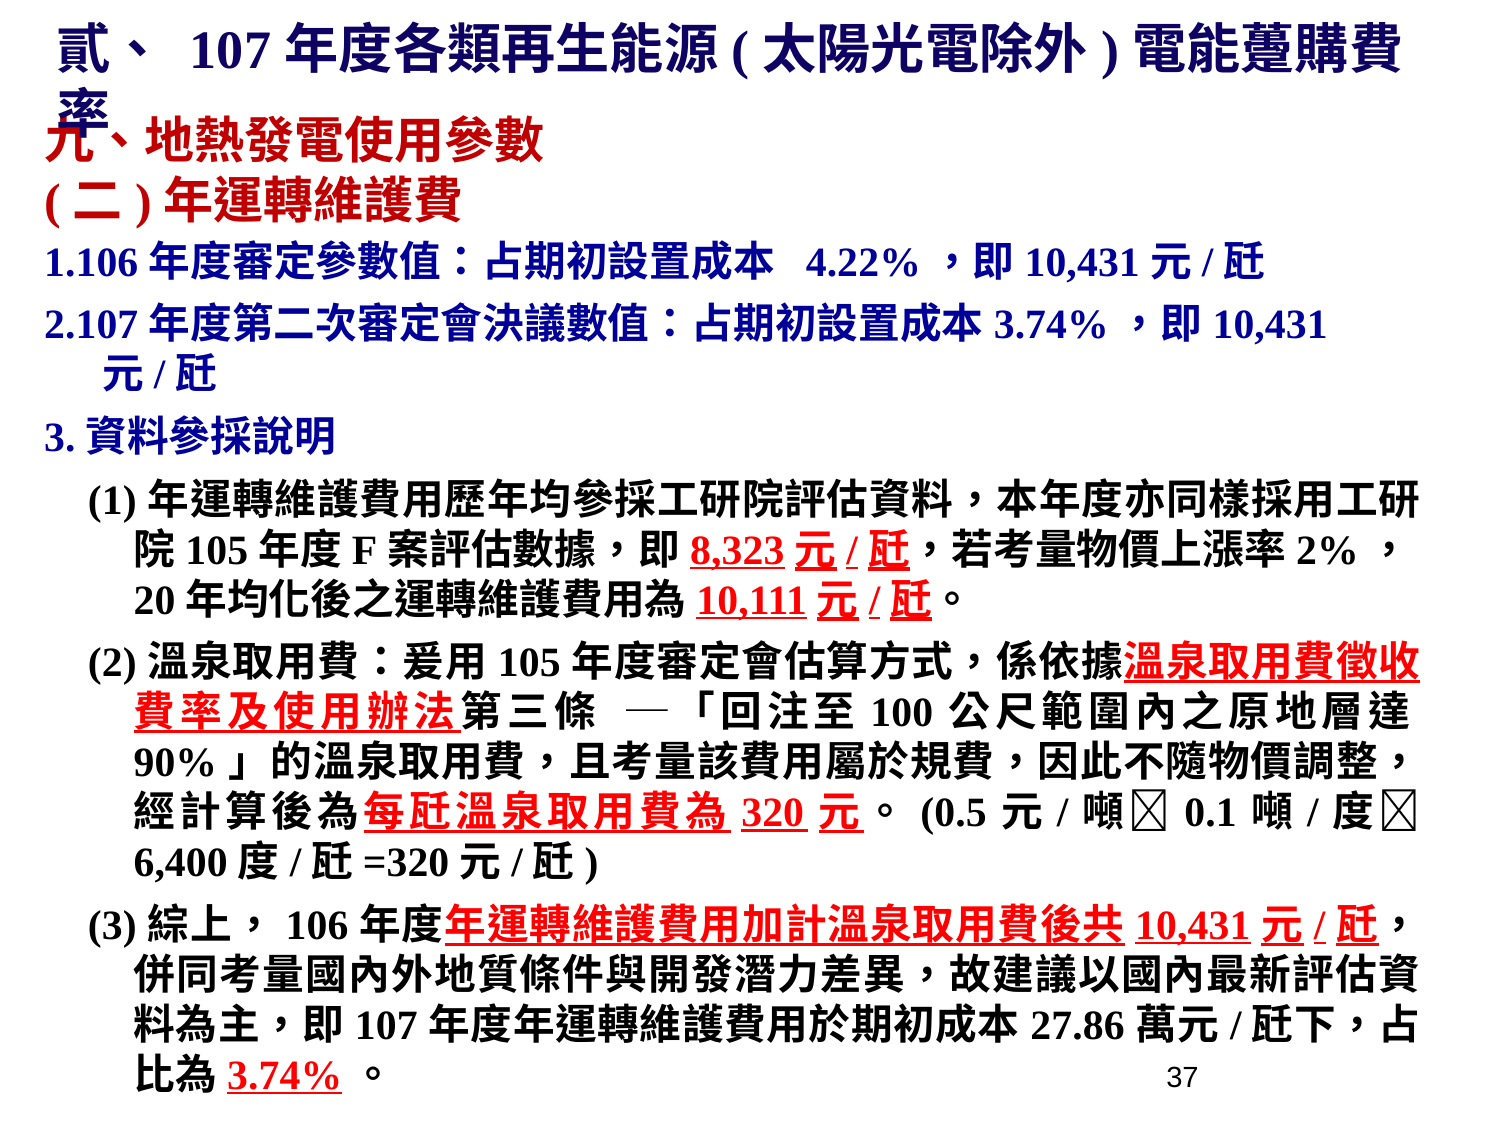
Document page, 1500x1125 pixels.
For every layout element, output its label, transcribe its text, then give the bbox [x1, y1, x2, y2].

text_box 九、地熱發電使用參數 (二)年運轉維護費 1.106年度審定參數值：占期初設置成本 4.22%，即10,431元/瓩 2.107年度第二次審定會決議數值：占期初設置成本3.74%，即10,431元/瓩 3.資料參採說明 (1)年運轉維護費用歷年均參採工研院評估資料，本年度亦同樣採用工研院105年度F案評估數據，即8,323元/瓩，若考量物價上漲率2%，20年均化後之運轉維護費用為10,111元/瓩。 (2)溫泉取用費：爰用105年度審定會估算方式，係依據溫泉取用費徵收費率及使用辦法第三條 ─「回注至100公尺範圍內之原地層達90%」的溫泉取用費，且考量該費用屬於規費，因此不隨物價調整，經計算後為每瓩溫泉取用費為320元。(0.5元/噸0.1噸/度 6,400度/瓩=320元/瓩) (3)綜上，106年度年運轉維護費用加計溫泉取用費後共10,431元/瓩， 併同考量國內外地質條件與開發潛力差異，故建議以國內最新評估資料為主，即107年度年運轉維護費用於期初成本27.86萬元/瓩下，占比為3.74%。 [29, 101, 1436, 1106]
text_box 貳、 107年度各類再生能源(太陽光電除外)電能躉購費率 [41, 7, 1459, 90]
text_box <編號> [1151, 1051, 1500, 1125]
